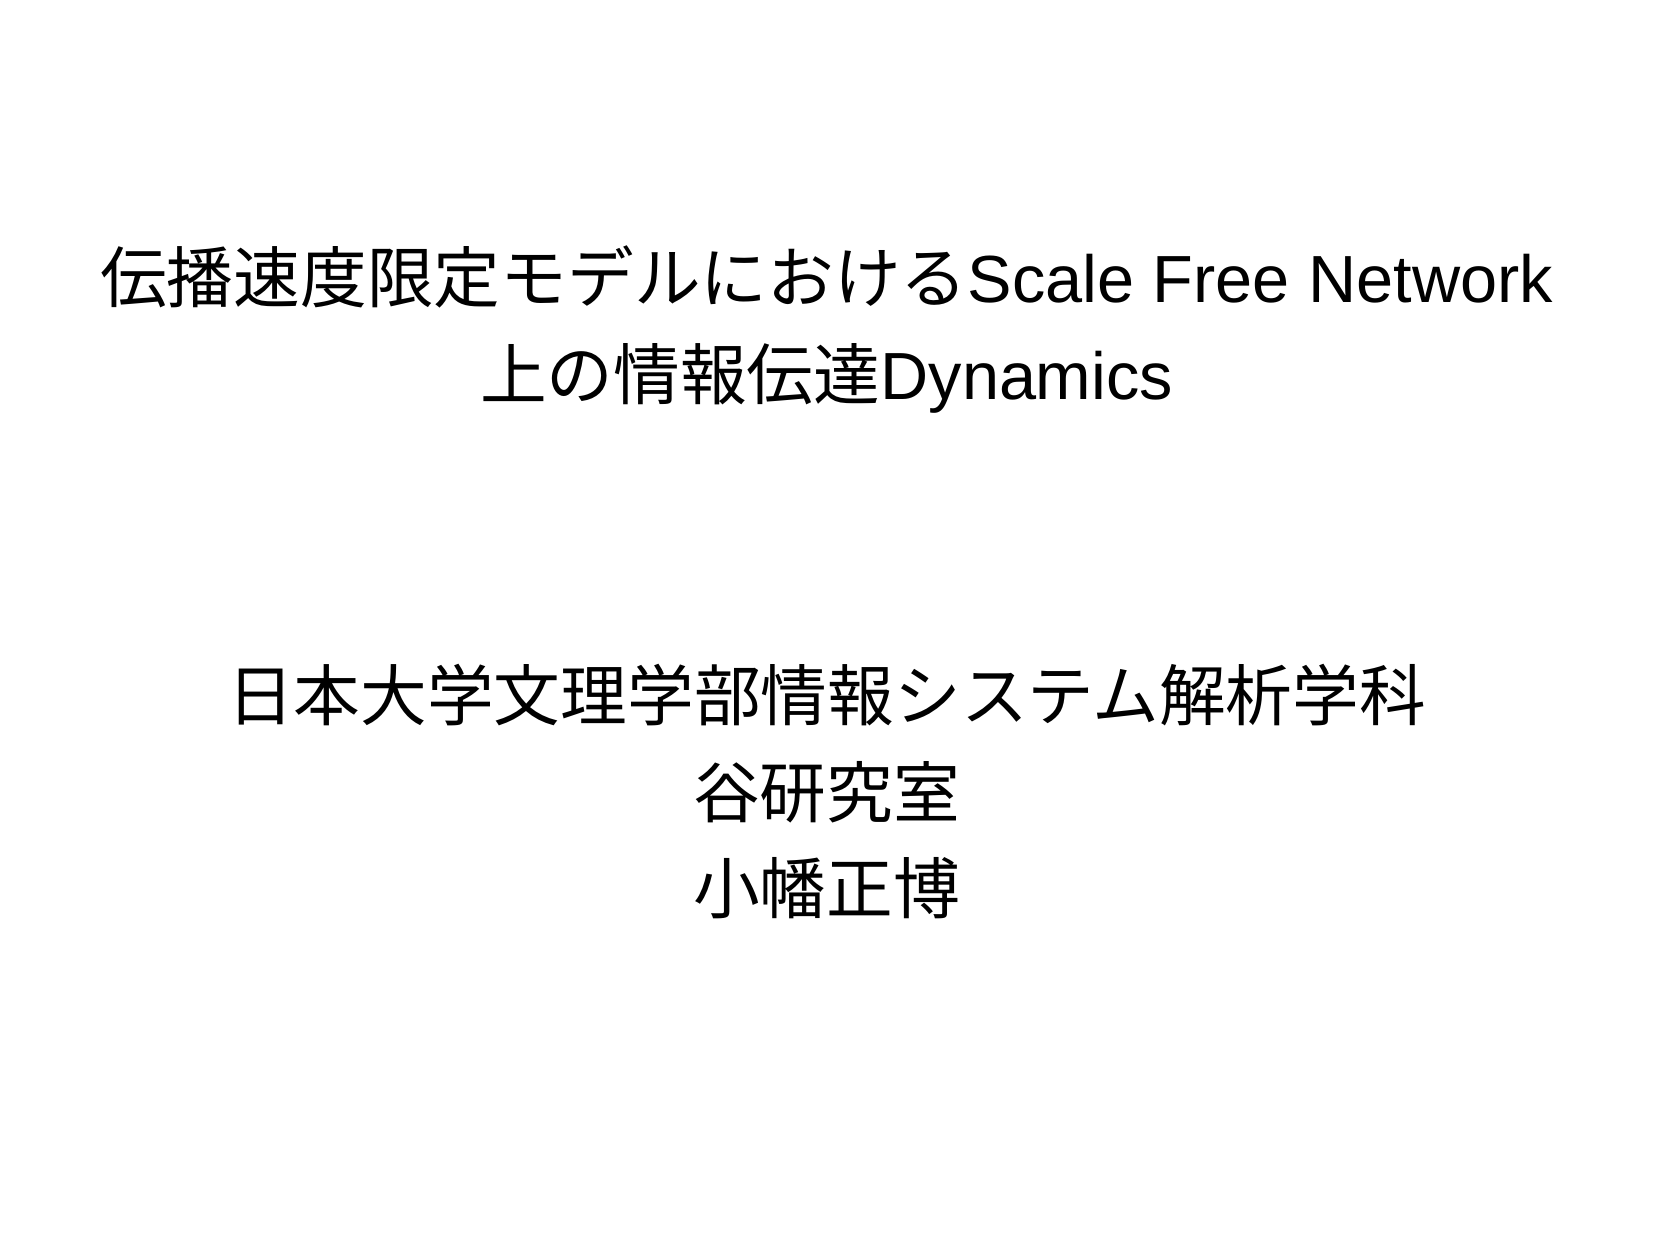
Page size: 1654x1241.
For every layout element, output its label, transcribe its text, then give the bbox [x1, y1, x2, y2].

subtitle 伝播速度限定モデルにおけるScale Free Network上の情報伝達Dynamics 日本大学文理学部情報システム解析学科 谷研究室 小幡正博 [82, 49, 1571, 1109]
